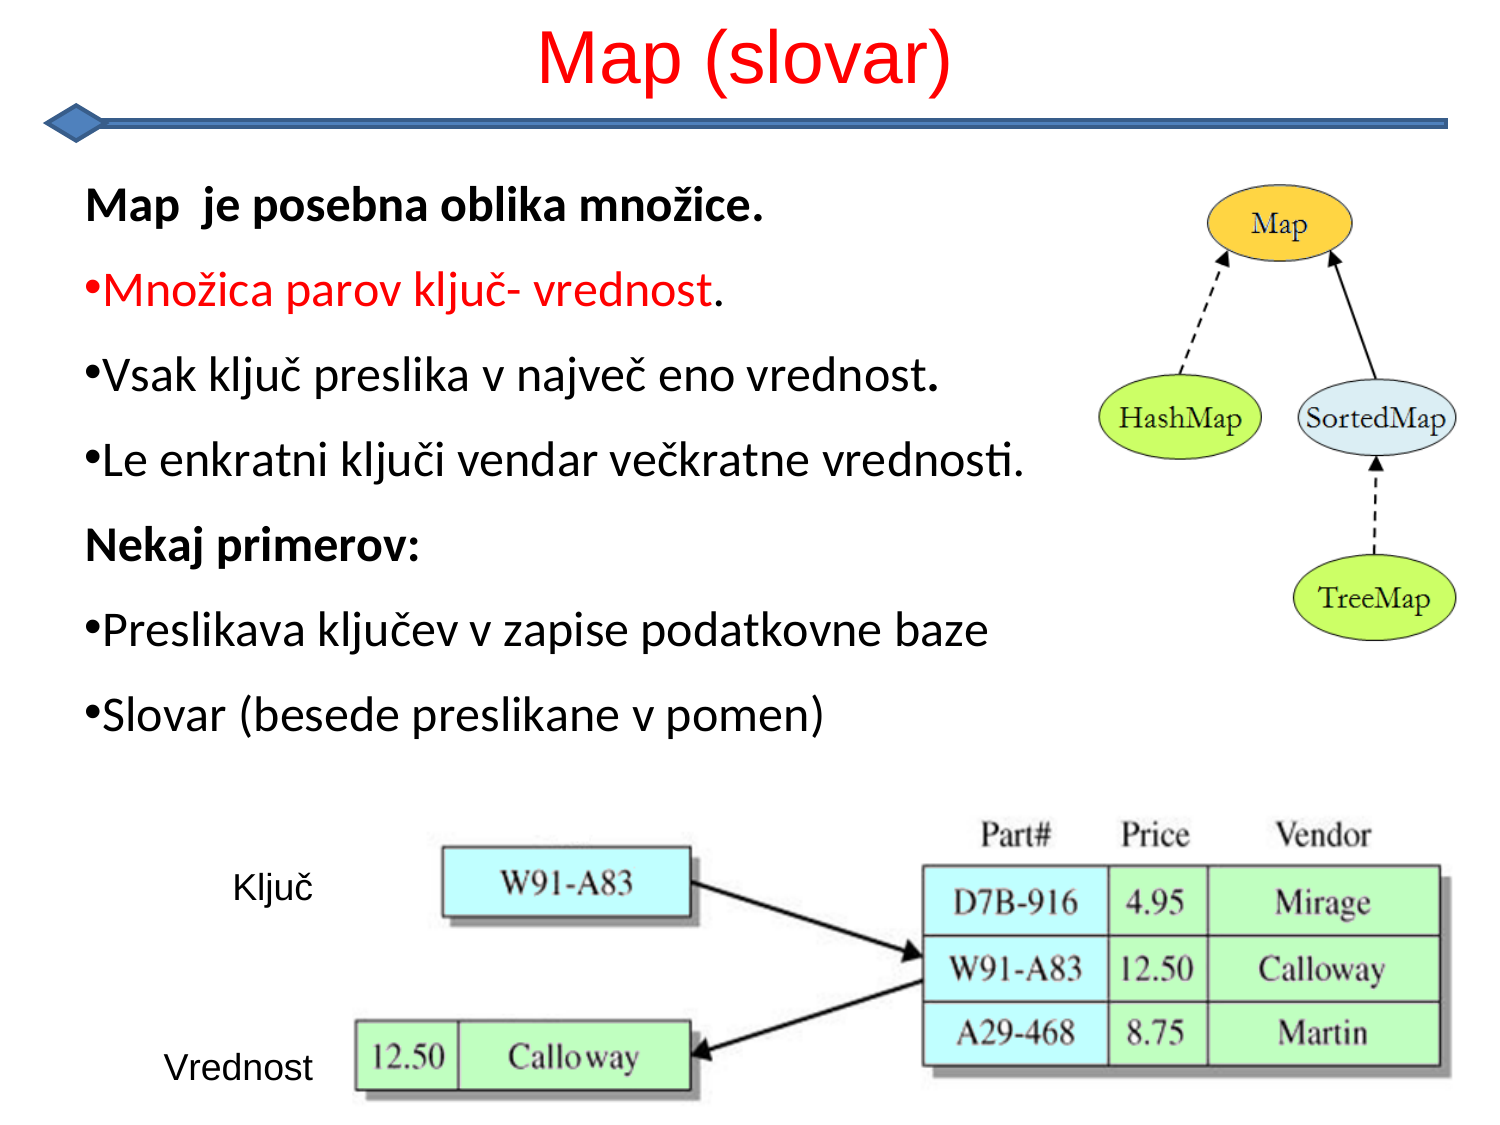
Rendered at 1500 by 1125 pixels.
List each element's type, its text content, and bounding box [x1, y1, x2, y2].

text_box Map je posebna oblika množice. Množica parov ključ- vrednost. Vsak ključ preslika v največ eno vrednost. Le enkratni ključi vendar večkratne vrednosti. Nekaj primerov: Preslikava ključev v zapise podatkovne baze Slovar (besede preslikane v pomen) [70, 163, 1383, 750]
text_box Ključ Vrednost [117, 855, 329, 1096]
title Map (slovar) [70, 0, 1421, 108]
picture [351, 799, 1454, 1125]
picture [1089, 152, 1466, 653]
